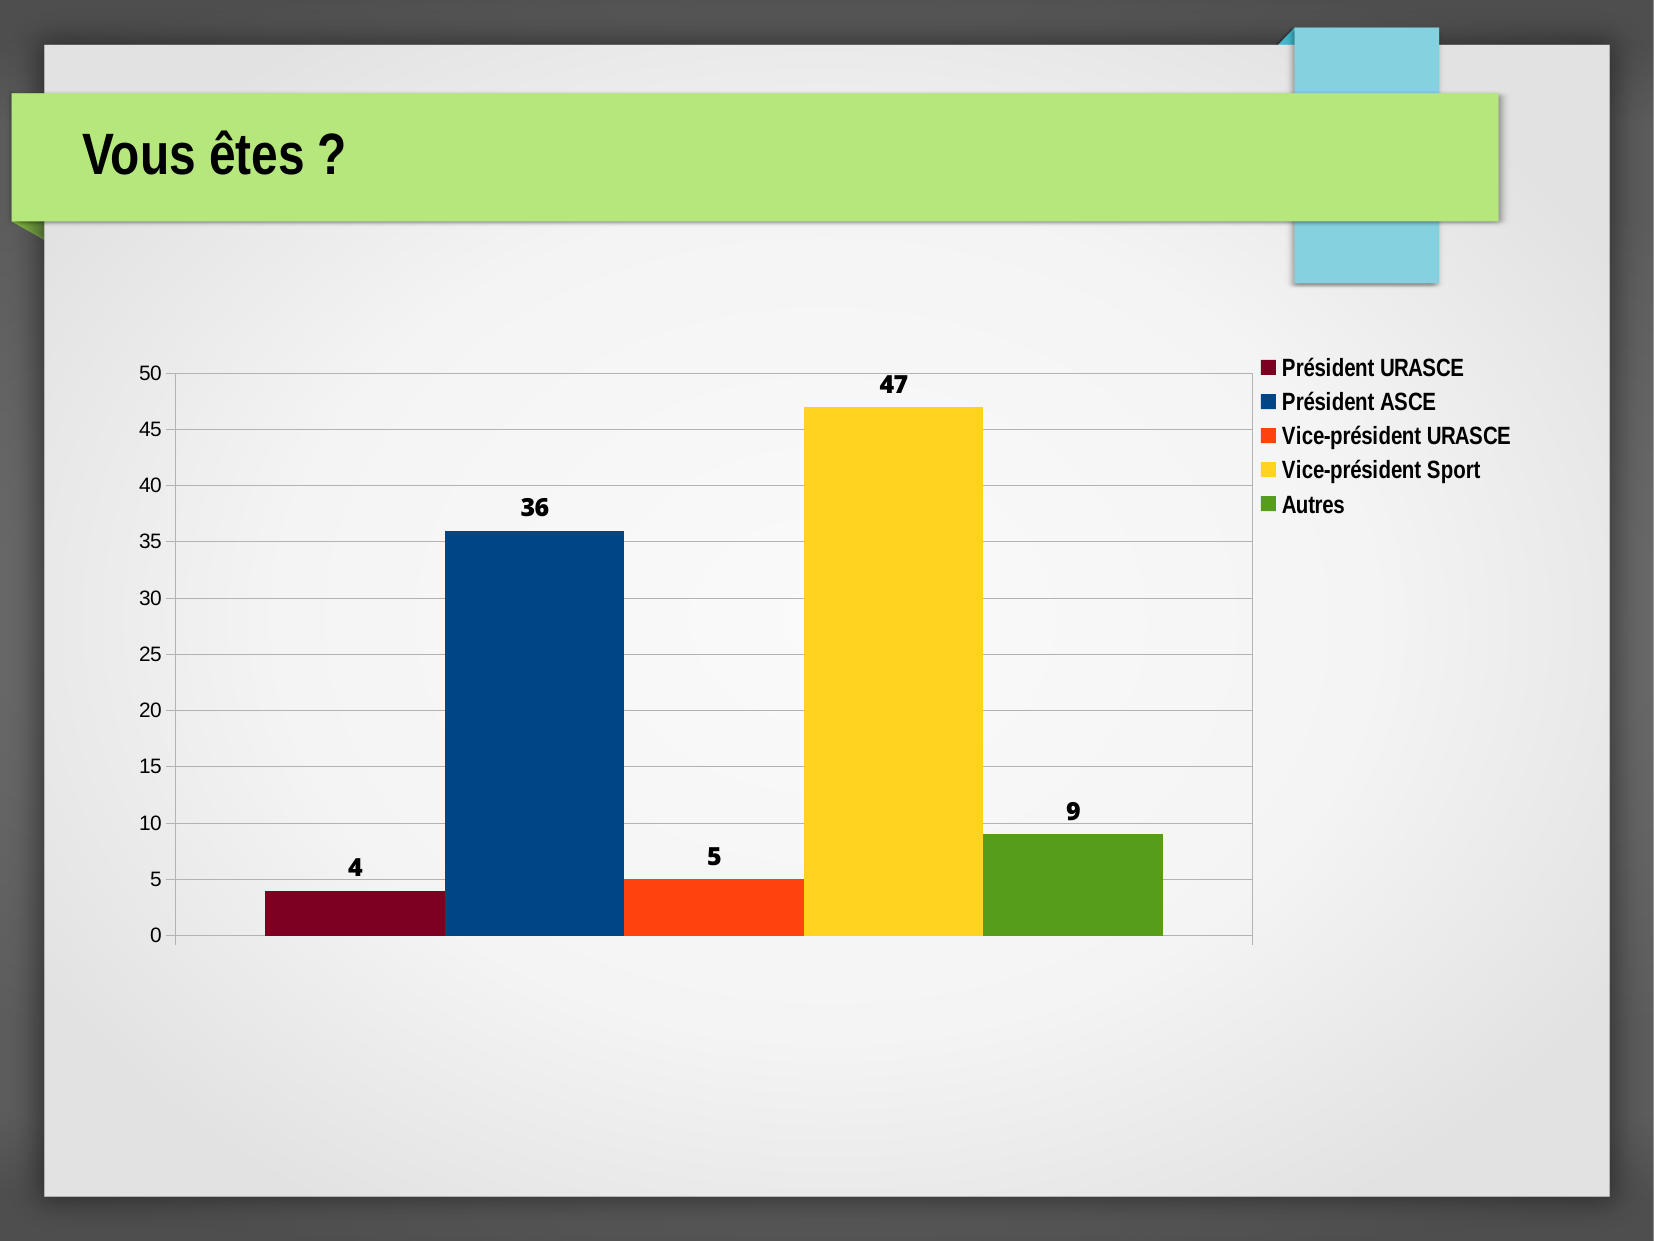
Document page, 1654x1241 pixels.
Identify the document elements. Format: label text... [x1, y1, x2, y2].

picture [0, 0, 1654, 1241]
title Vous êtes ? [82, 94, 1264, 213]
chart [82, 295, 1571, 1015]
